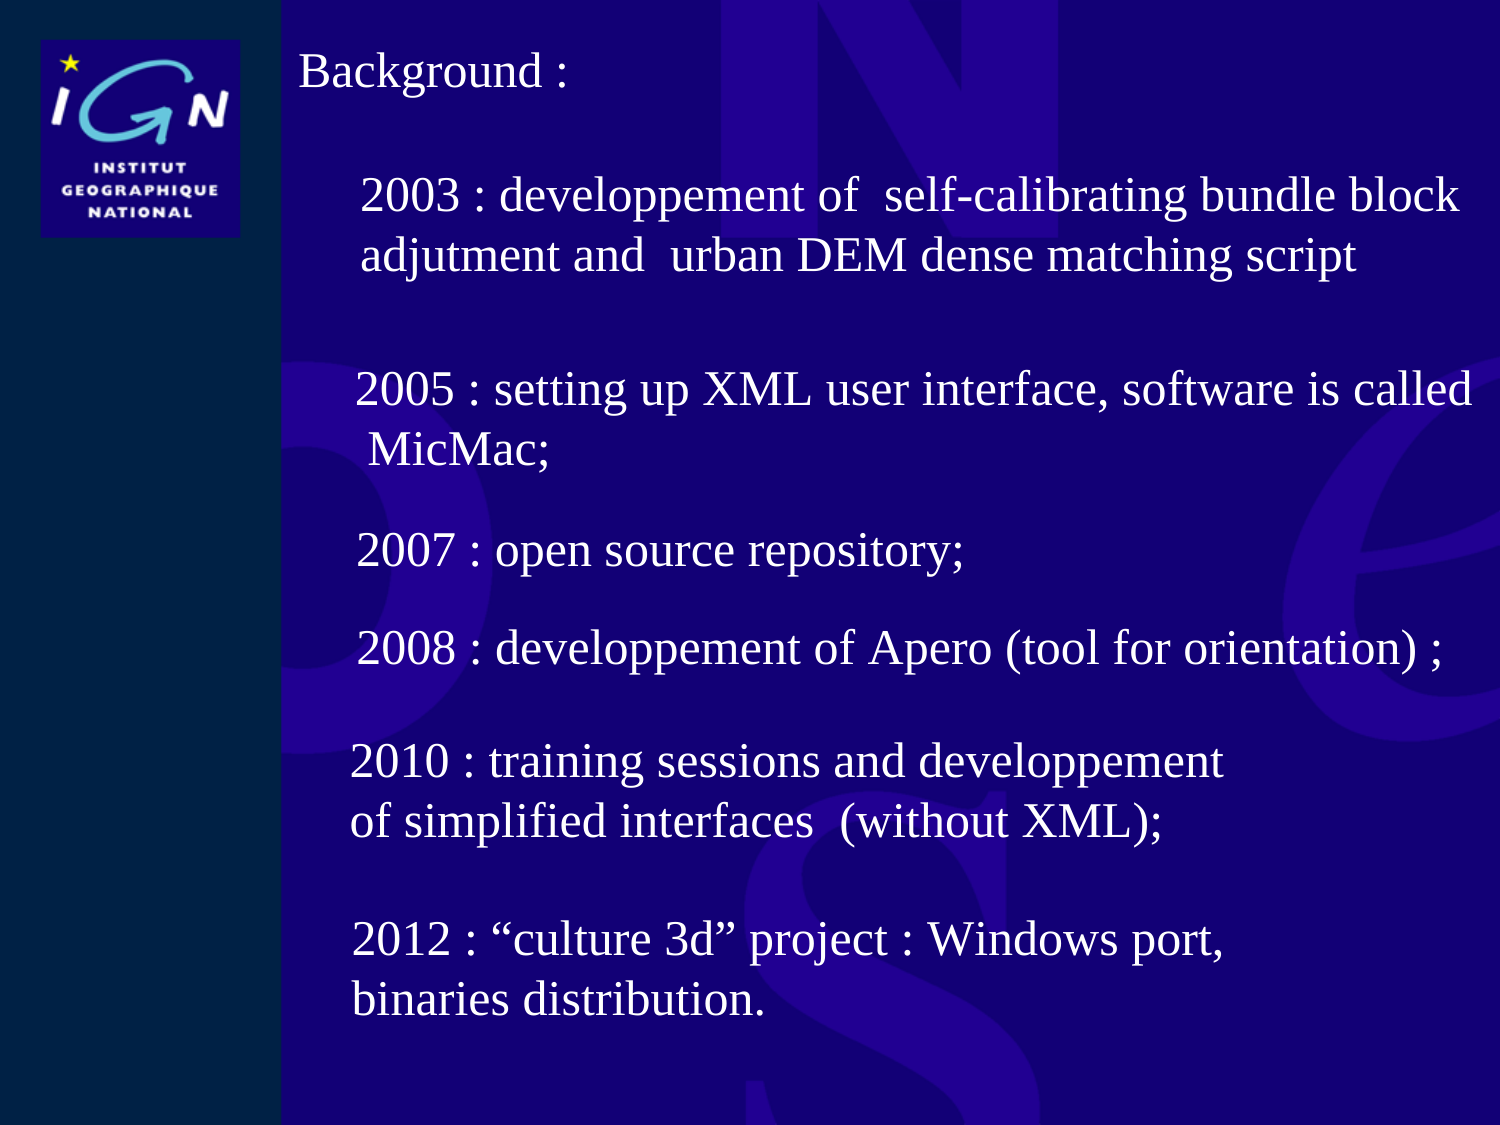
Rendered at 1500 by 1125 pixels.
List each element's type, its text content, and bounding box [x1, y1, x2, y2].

text_box 2005 : setting up XML user interface, software is called MicMac; [340, 347, 1489, 484]
text_box Background : [283, 29, 585, 106]
picture [0, 0, 1500, 1125]
text_box 2007 : open source repository; [341, 508, 981, 584]
text_box 2008 : developpement of Apero (tool for orientation) ; [341, 606, 1460, 683]
text_box 2003 : developpement of self-calibrating bundle block adjutment and urban DEM dense matching script [345, 153, 1489, 289]
text_box 2012 : “culture 3d” project : Windows port, binaries distribution. [336, 897, 1241, 1034]
text_box 2010 : training sessions and developpement of simplified interfaces (without XML); [334, 719, 1253, 855]
